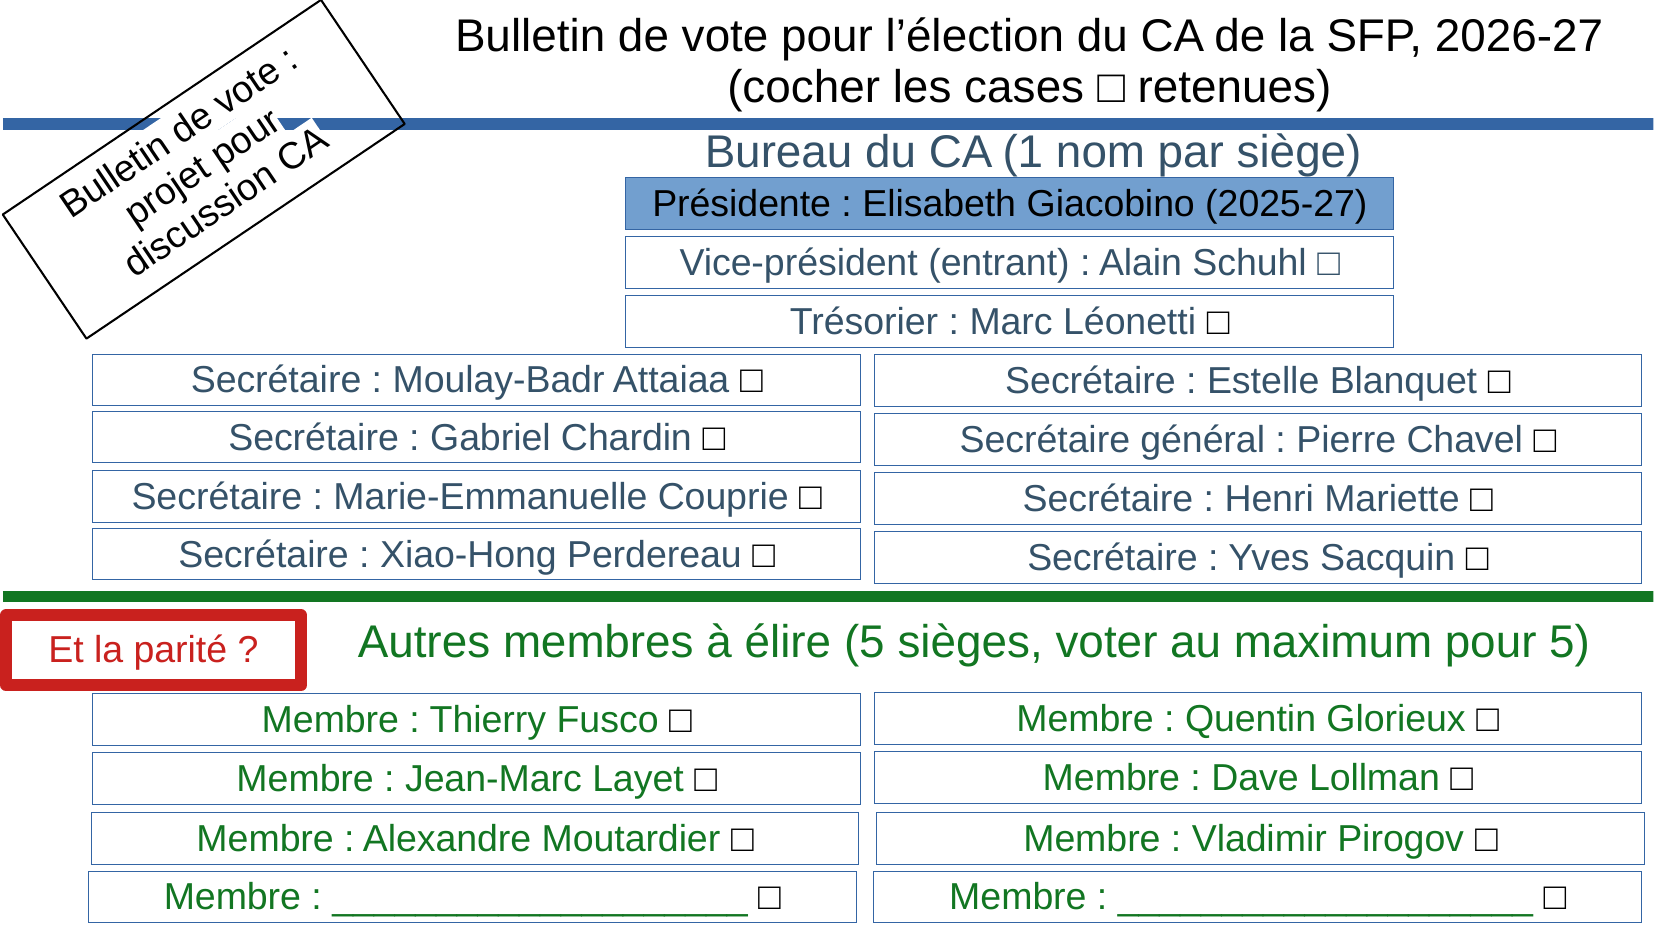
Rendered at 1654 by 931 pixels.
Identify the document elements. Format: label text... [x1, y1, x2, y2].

text_box Et la parité ? [5, 615, 302, 686]
text_box Autres membres à élire (5 sièges, voter au maximum pour 5) [324, 608, 1625, 680]
text_box Secrétaire : Yves Sacquin □ [874, 531, 1642, 584]
text_box Bureau du CA (1 nom par siège) [442, 118, 1625, 185]
text_box Secrétaire : Estelle Blanquet □ [874, 354, 1642, 407]
text_box Membre : Vladimir Pirogov □ [876, 812, 1645, 865]
text_box Membre : ____________________ □ [873, 871, 1642, 923]
text_box Vice-président (entrant) : Alain Schuhl □ [625, 236, 1394, 289]
text_box Bulletin de vote pour l’élection du CA de la SFP, 2026-27 (cocher les cases □ retenues) [438, 2, 1620, 118]
text_box Trésorier : Marc Léonetti □ [625, 295, 1394, 348]
text_box Secrétaire : Gabriel Chardin □ [92, 411, 861, 463]
text_box Bulletin de vote : projet pour discussion CA [2, 0, 405, 339]
text_box Secrétaire : Moulay-Badr Attaiaa □ [92, 354, 861, 406]
text_box Membre : Dave Lollman □ [874, 751, 1642, 804]
text_box Membre : Quentin Glorieux □ [874, 692, 1642, 745]
text_box Membre : Thierry Fusco □ [92, 693, 861, 746]
text_box Membre : Alexandre Moutardier □ [91, 812, 859, 865]
text_box Secrétaire général : Pierre Chavel □ [874, 413, 1642, 466]
text_box Membre : ____________________ □ [88, 871, 857, 923]
text_box Secrétaire : Henri Mariette □ [874, 472, 1642, 525]
text_box Secrétaire : Xiao-Hong Perdereau □ [92, 528, 861, 580]
text_box Secrétaire : Marie-Emmanuelle Couprie □ [92, 470, 861, 523]
text_box Membre : Jean-Marc Layet □ [92, 752, 861, 805]
text_box Présidente : Elisabeth Giacobino (2025-27) [625, 177, 1394, 230]
